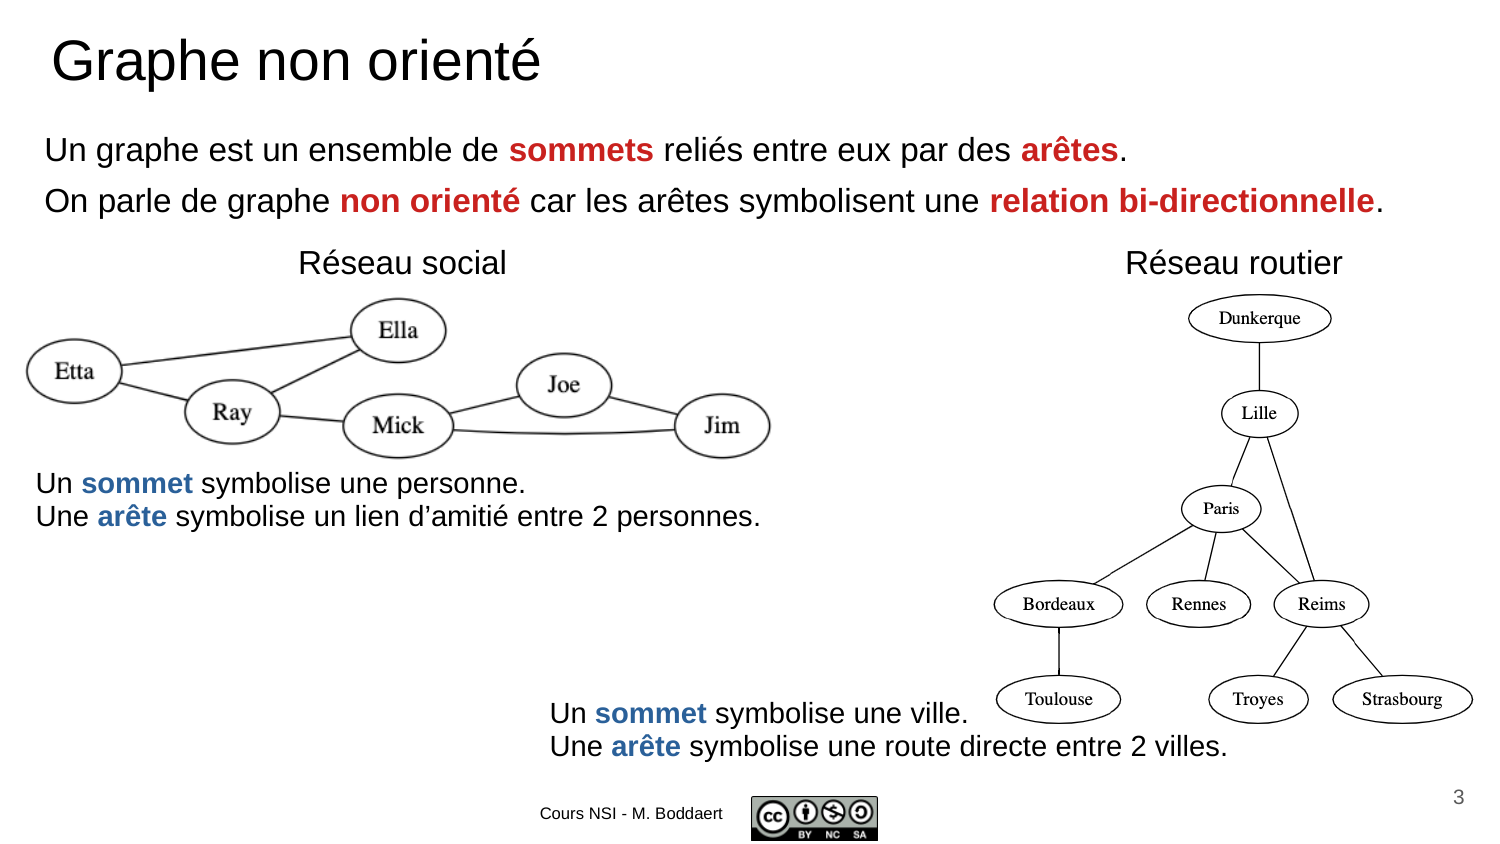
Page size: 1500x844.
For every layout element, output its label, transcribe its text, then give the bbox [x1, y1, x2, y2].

slide_number <numéro> [1389, 764, 1480, 830]
title Graphe non orienté [51, 13, 1449, 108]
text_box Réseau social [283, 236, 513, 291]
picture [20, 292, 777, 459]
text_box Réseau routier [1110, 236, 1358, 291]
text_box Un graphe est un ensemble de sommets reliés entre eux par des arêtes. On parle de graphe non orienté car les arêtes symbolisent une relation bi-directionnelle. [29, 120, 1477, 207]
text_box Un sommet symbolise une ville. Une arête symbolise une route directe entre 2 villes. [534, 690, 1270, 773]
picture [989, 289, 1477, 728]
picture [751, 796, 878, 841]
text_box Un sommet symbolise une personne. Une arête symbolise un lien d’amitié entre 2 personnes. [20, 459, 798, 543]
